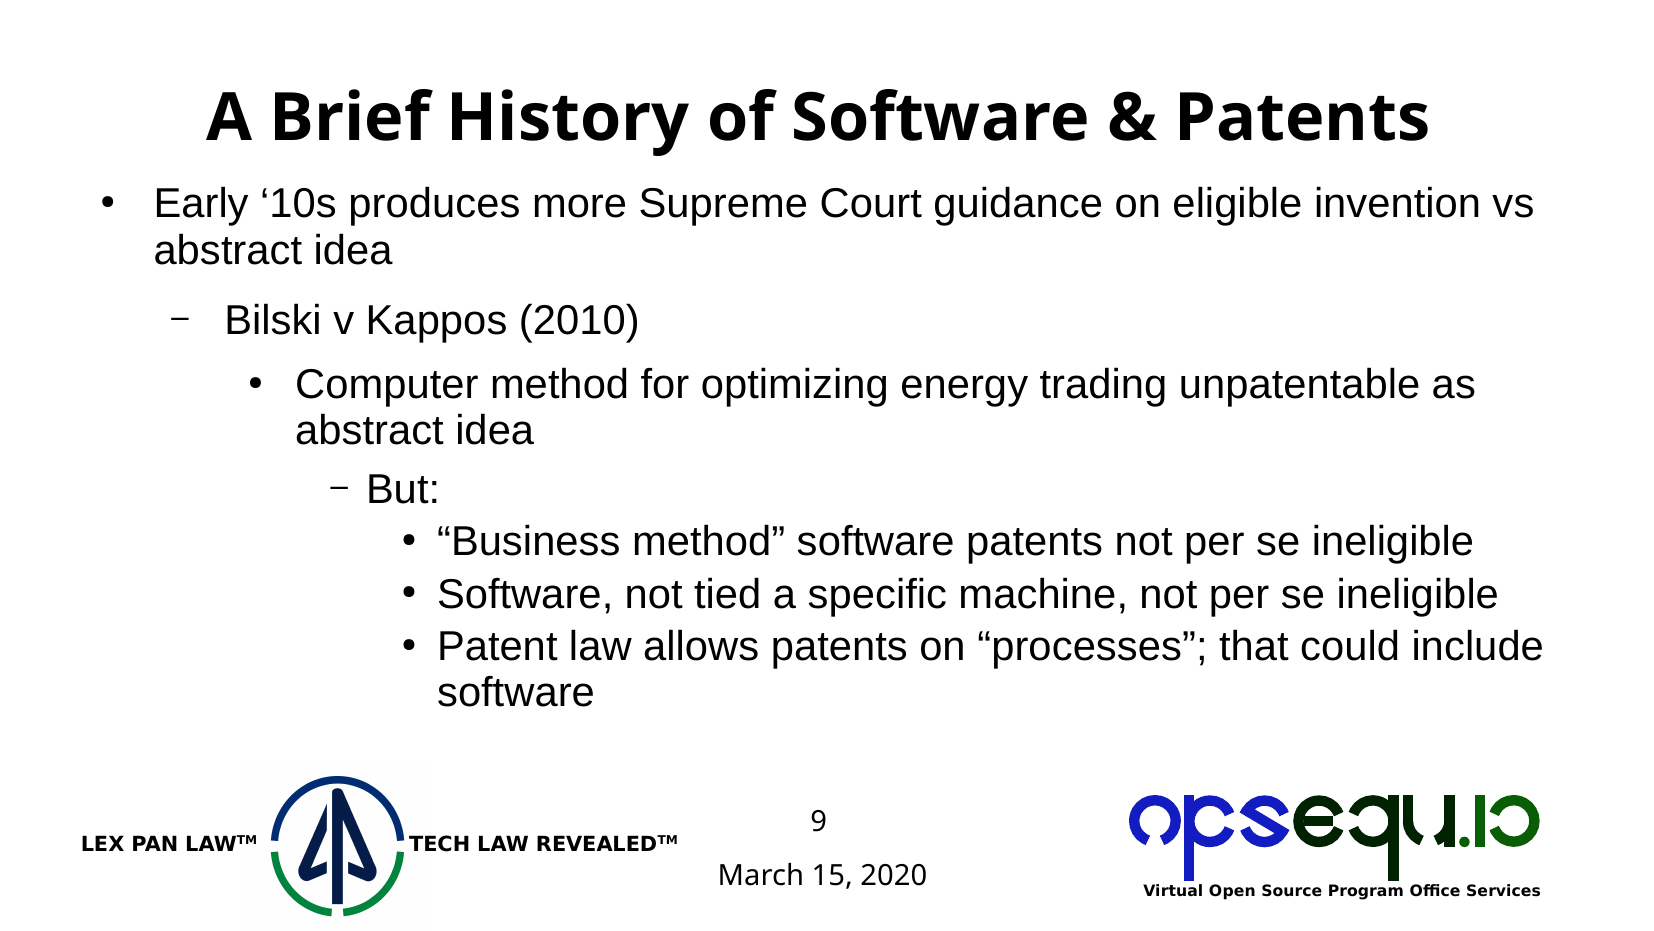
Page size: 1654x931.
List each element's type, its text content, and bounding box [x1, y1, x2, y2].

title A Brief History of Software & Patents [75, 37, 1564, 193]
picture [240, 760, 433, 931]
list Early ‘10s produces more Supreme Court guidance on eligible invention vs abstract idea Bilski v Kappos (2010) Computer method for optimizing energy trading unpatentable as abstract idea But: “Business method” software patents not per se ineligible Software, not tied a specific machine, not per se ineligible Patent law allows patents on “processes”; that could include software [82, 180, 1571, 720]
